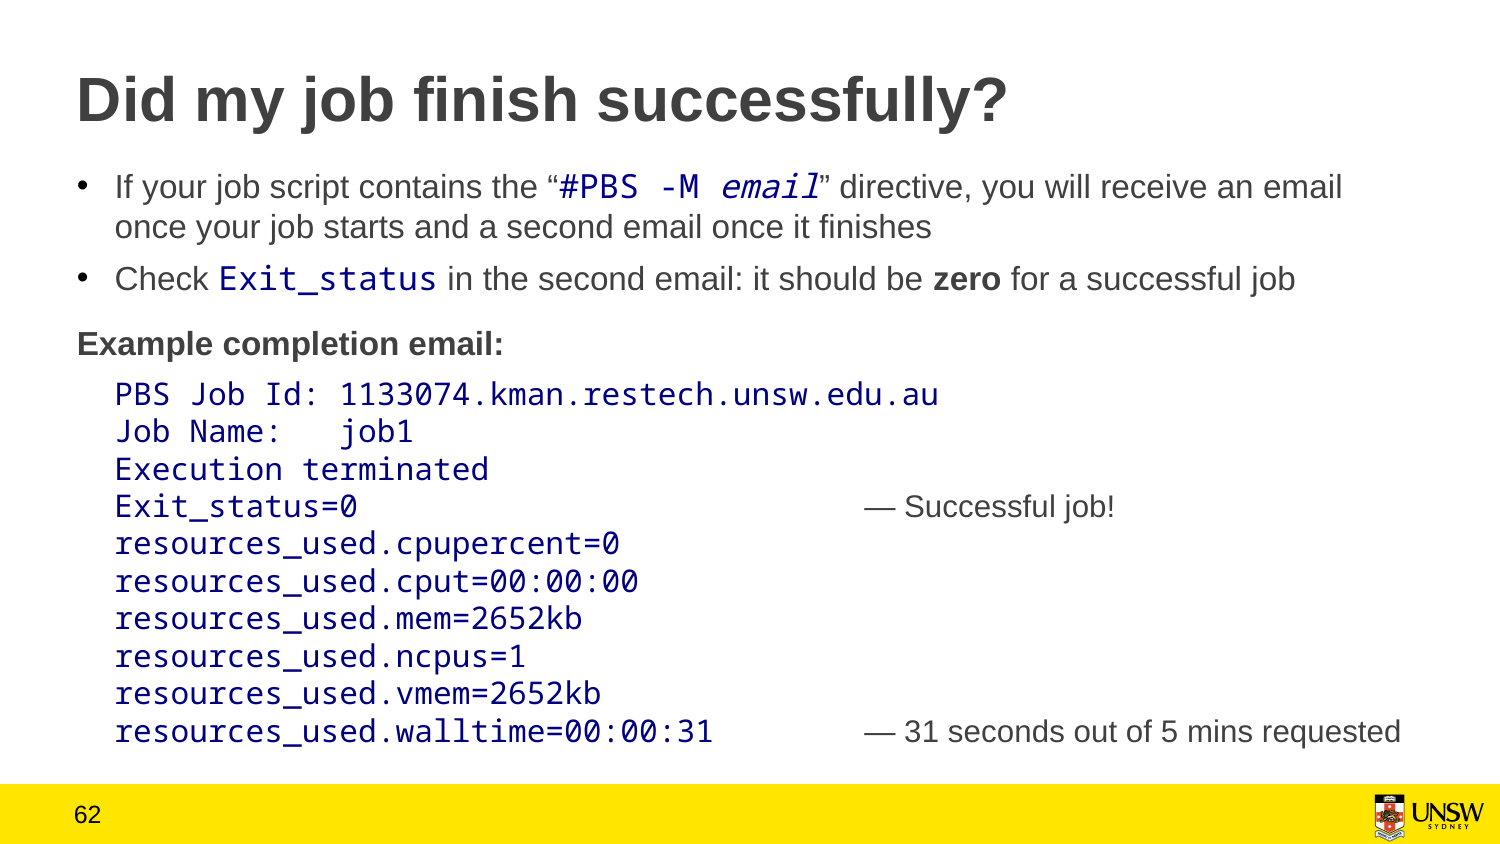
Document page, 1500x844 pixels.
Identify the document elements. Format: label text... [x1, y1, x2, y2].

list If your job script contains the “#PBS -M email” directive, you will receive an email once your job starts and a second email once it finishes Check Exit_status in the second email: it should be zero for a successful job Example completion email: PBS Job Id: 1133074.kman.restech.unsw.edu.au Job Name: job1 Execution terminated Exit_status=0 — Successful job! resources_used.cpupercent=0 resources_used.cput=00:00:00 resources_used.mem=2652kb resources_used.ncpus=1 resources_used.vmem=2652kb resources_used.walltime=00:00:31 — 31 seconds out of 5 mins requested [76, 165, 1424, 756]
picture [0, 784, 1500, 844]
text_box <number> [59, 791, 219, 839]
title Did my job finish successfully? [76, 59, 1427, 136]
